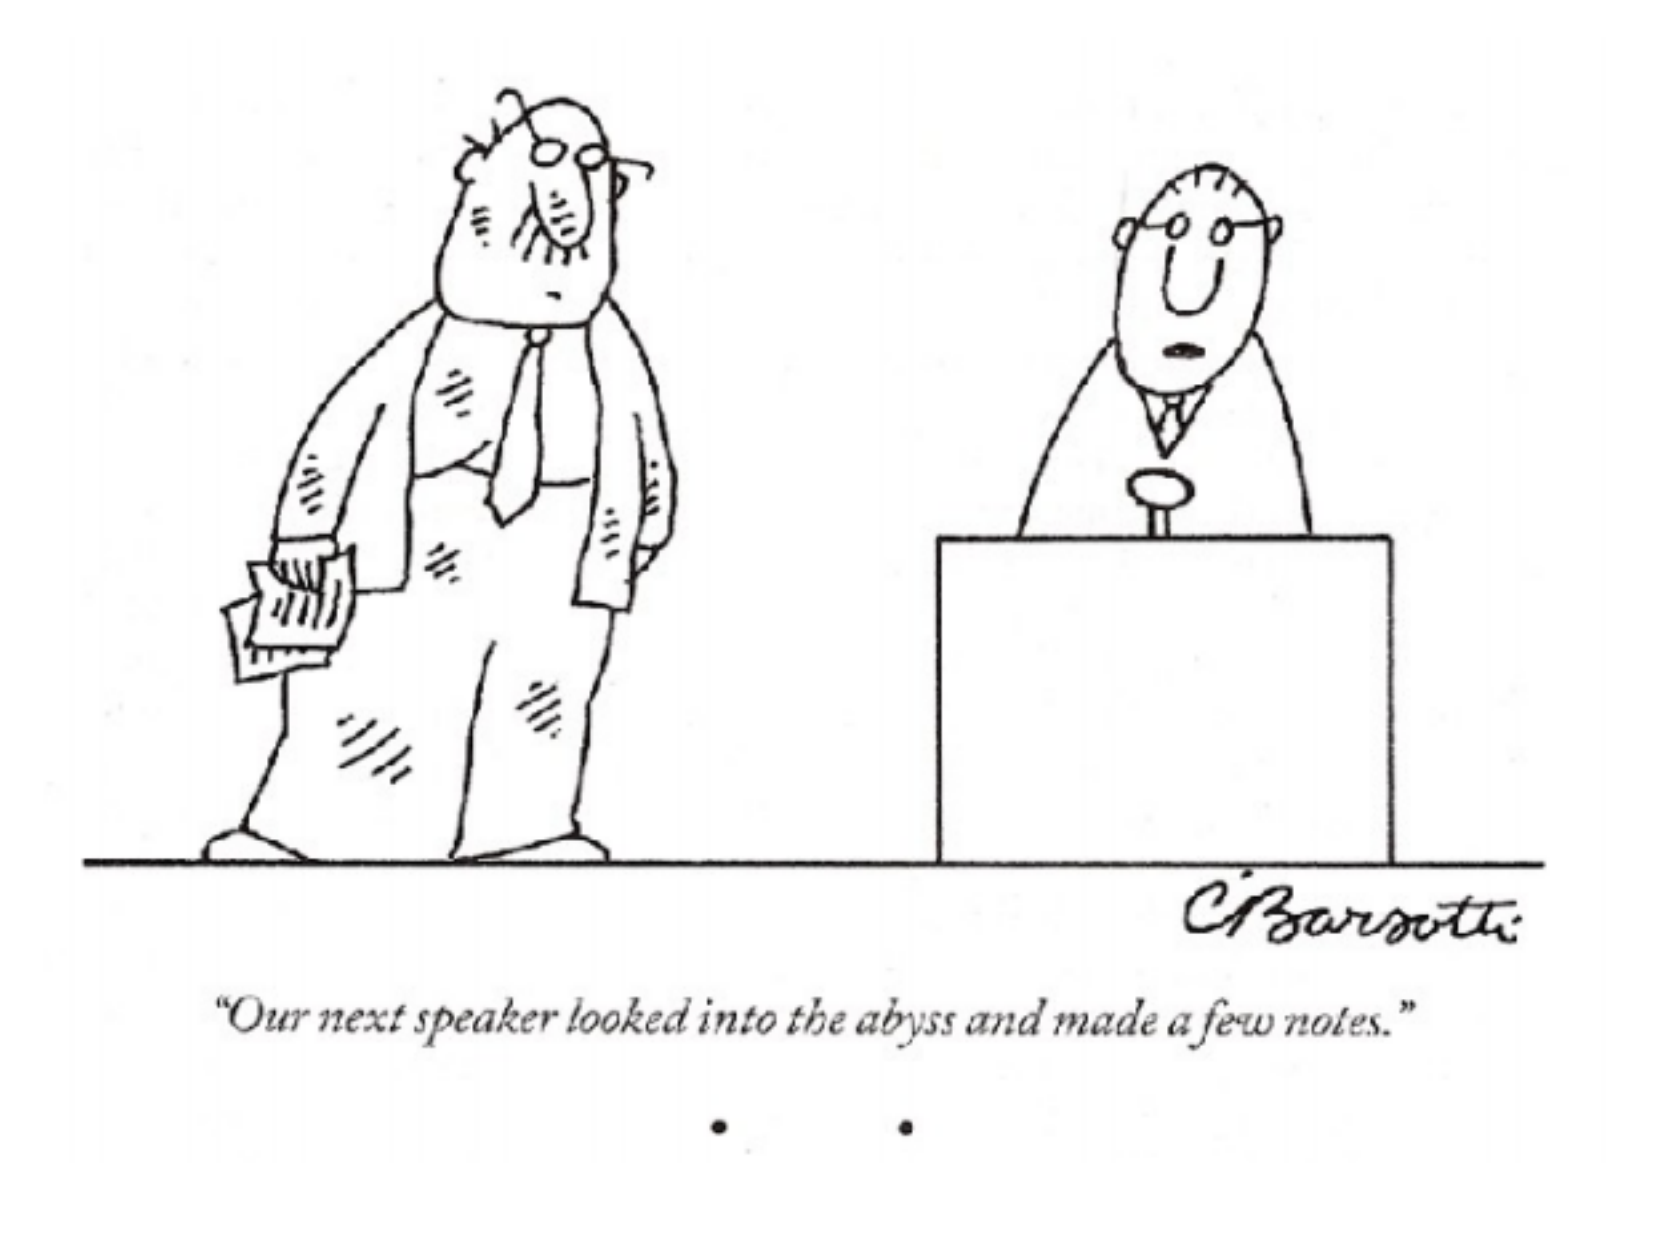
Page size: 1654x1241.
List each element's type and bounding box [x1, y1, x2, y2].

picture [21, 37, 1632, 1163]
